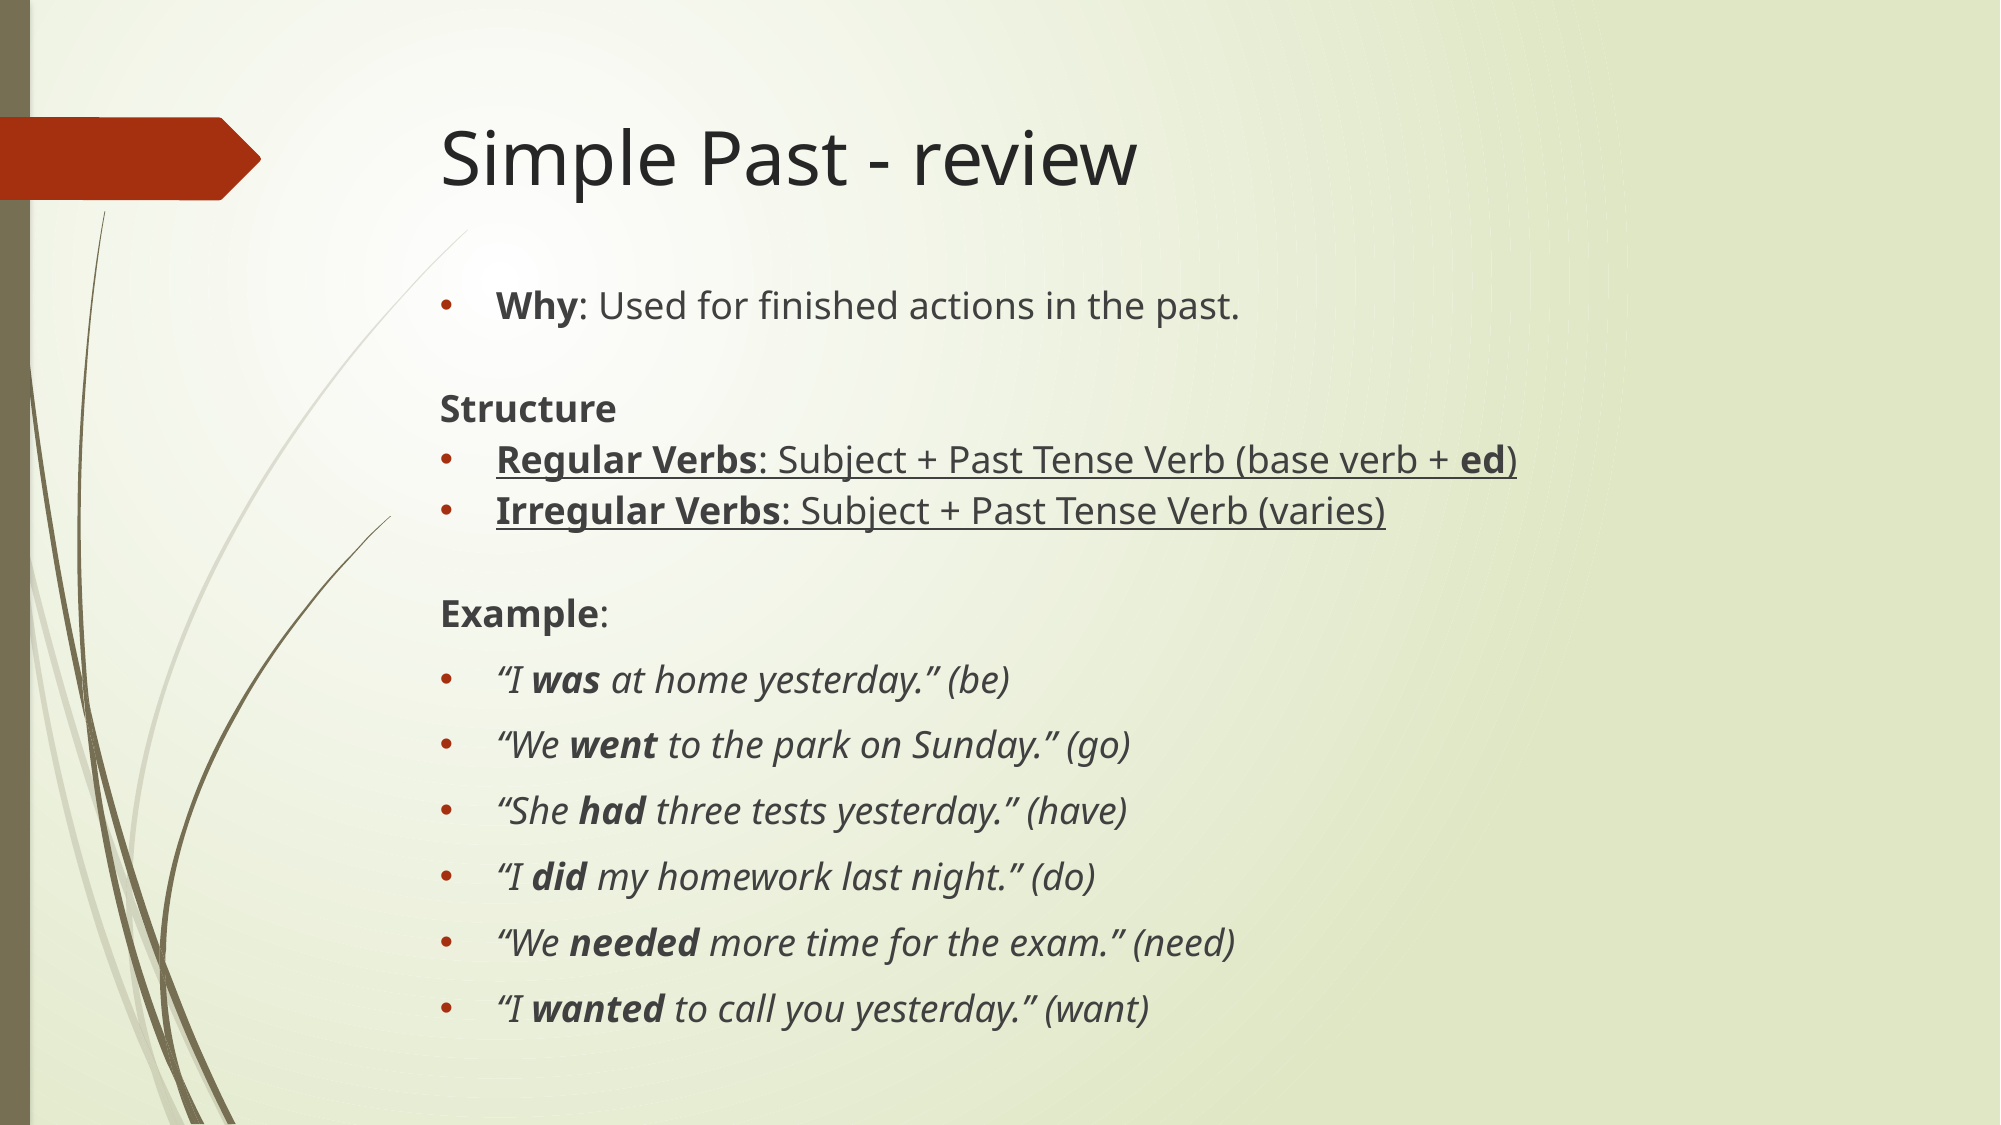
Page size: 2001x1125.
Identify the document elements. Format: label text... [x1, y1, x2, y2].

list Why: Used for finished actions in the past. Structure Regular Verbs: Subject + Past Tense Verb (base verb + ed) Irregular Verbs: Subject + Past Tense Verb (varies) Example: “I was at home yesterday.” (be) “We went to the park on Sunday.” (go) “She had three tests yesterday.” (have) “I did my homework last night.” (do) “We needed more time for the exam.” (need) “I wanted to call you yesterday.” (want) [424, 274, 1888, 1035]
title Simple Past - review [425, 102, 1888, 274]
